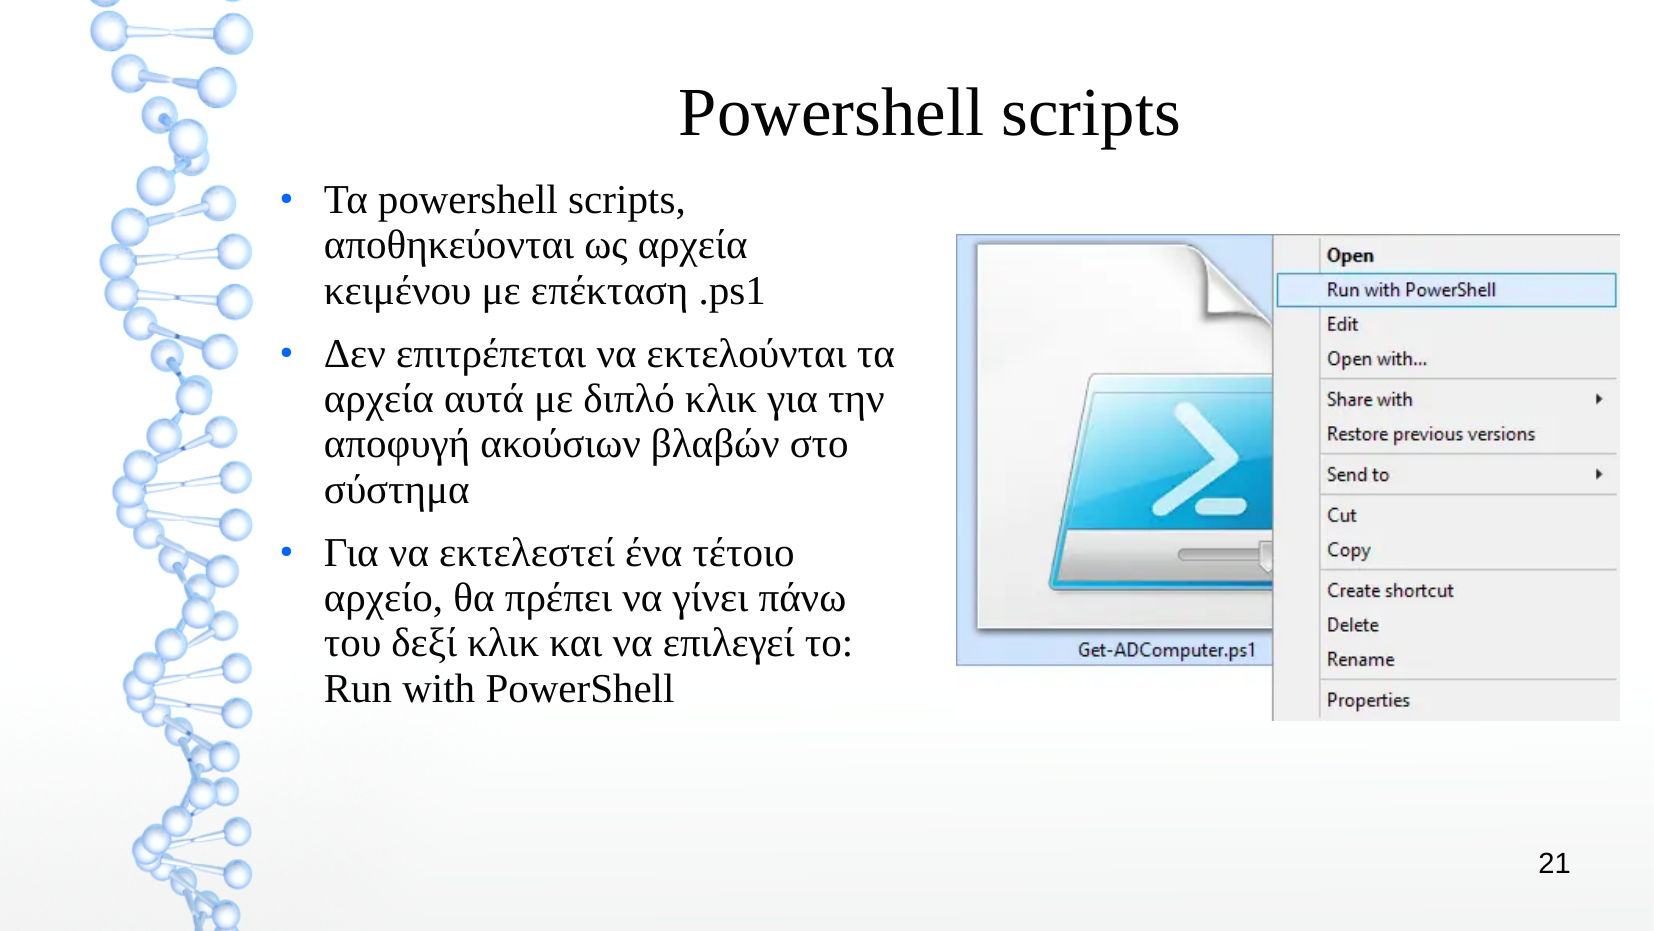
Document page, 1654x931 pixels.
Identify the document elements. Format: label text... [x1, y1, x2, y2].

title Powershell scripts [265, 35, 1595, 189]
picture [0, 0, 1654, 931]
list Τα powershell scripts, αποθηκεύονται ως αρχεία κειμένου με επέκταση .ps1 Δεν επιτρέπεται να εκτελούνται τα αρχεία αυτά με διπλό κλικ για την αποφυγή ακούσιων βλαβών στο σύστημα Για να εκτελεστεί ένα τέτοιο αρχείο, θα πρέπει να γίνει πάνω του δεξί κλικ και να επιλεγεί το: Run with PowerShell [265, 177, 898, 717]
